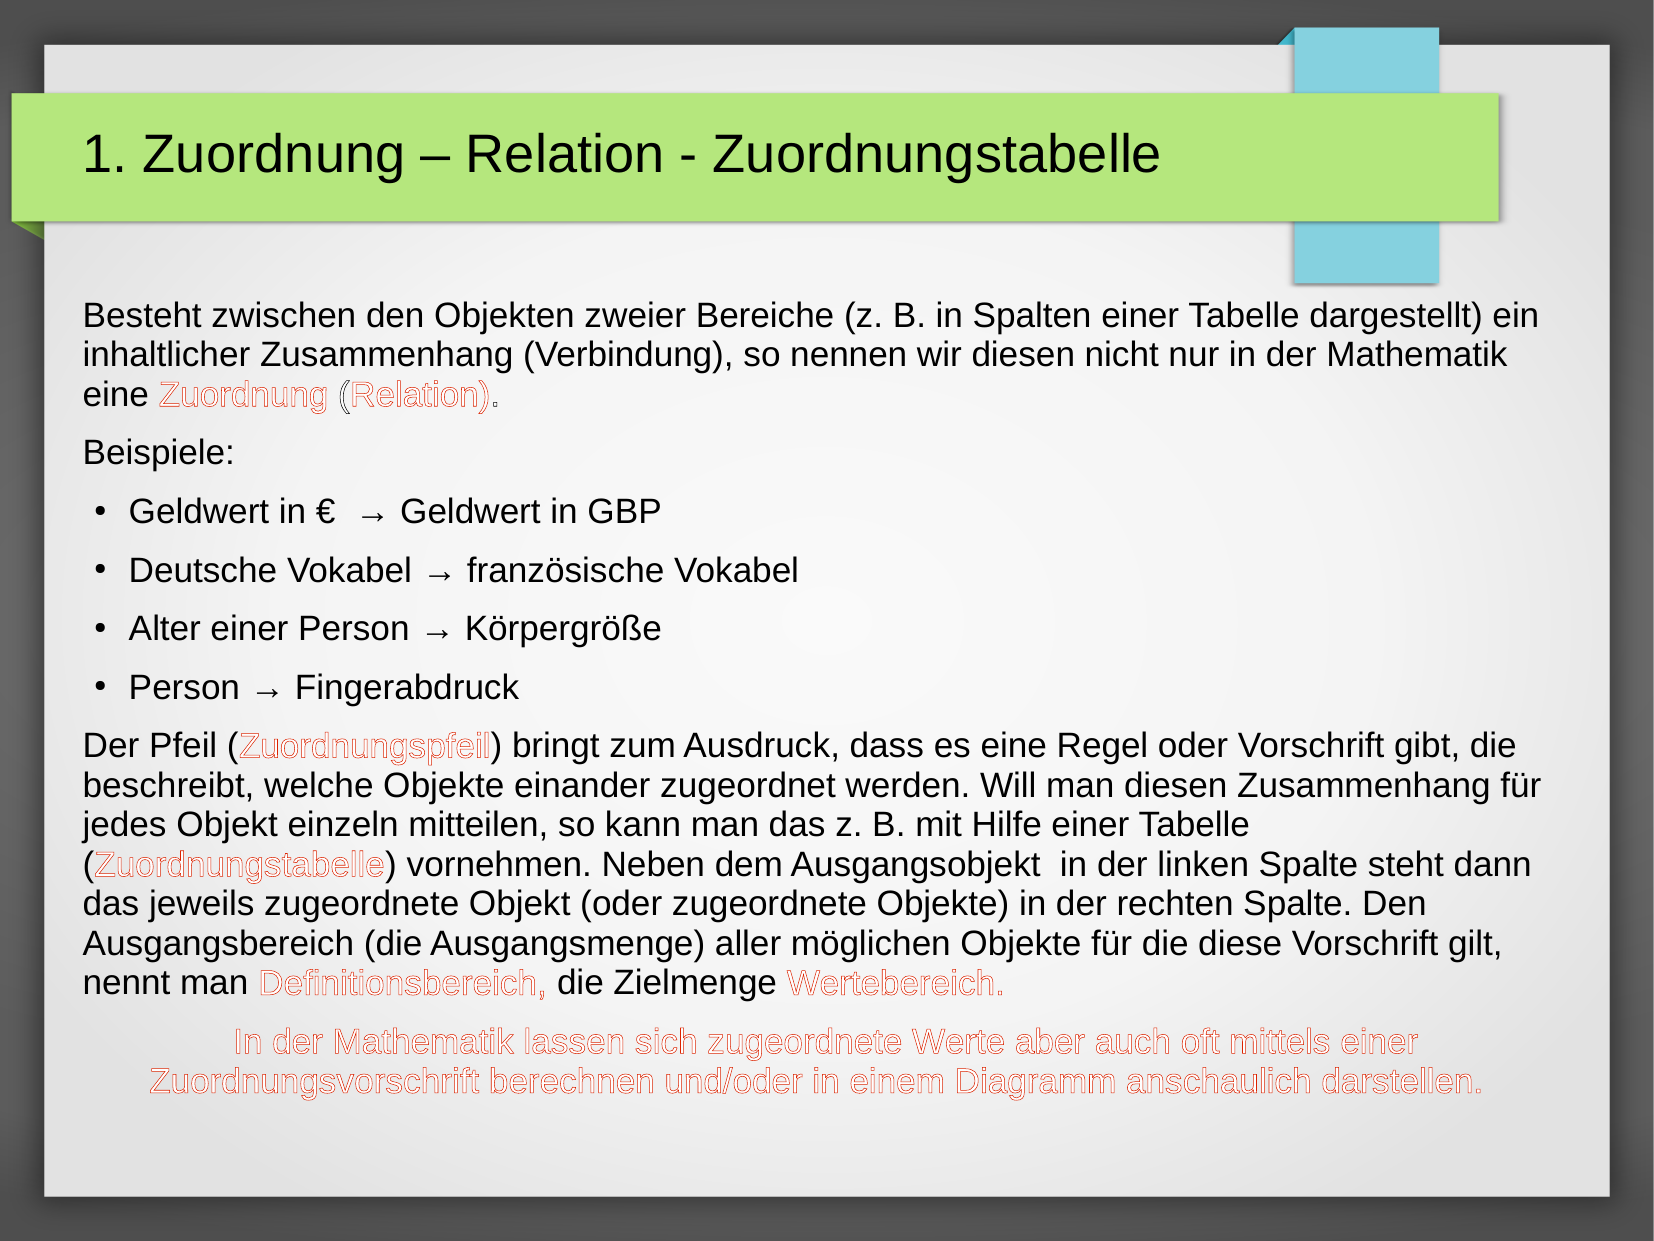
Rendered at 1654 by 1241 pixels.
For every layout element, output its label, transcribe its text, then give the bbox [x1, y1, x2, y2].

title 1. Zuordnung – Relation - Zuordnungstabelle [82, 92, 1264, 215]
list Besteht zwischen den Objekten zweier Bereiche (z. B. in Spalten einer Tabelle dargestellt) ein inhaltlicher Zusammenhang (Verbindung), so nennen wir diesen nicht nur in der Mathematik eine Zuordnung (Relation). Beispiele: Geldwert in € → Geldwert in GBP Deutsche Vokabel → französische Vokabel Alter einer Person → Körpergröße Person → Fingerabdruck Der Pfeil (Zuordnungspfeil) bringt zum Ausdruck, dass es eine Regel oder Vorschrift gibt, die beschreibt, welche Objekte einander zugeordnet werden. Will man diesen Zusammenhang für jedes Objekt einzeln mitteilen, so kann man das z. B. mit Hilfe einer Tabelle (Zuordnungstabelle) vornehmen. Neben dem Ausgangsobjekt in der linken Spalte steht dann das jeweils zugeordnete Objekt (oder zugeordnete Objekte) in der rechten Spalte. Den Ausgangsbereich (die Ausgangsmenge) aller möglichen Objekte für die diese Vorschrift gilt, nennt man Definitionsbereich, die Zielmenge Wertebereich. In der Mathematik lassen sich zugeordnete Werte aber auch oft mittels einer Zuordnungsvorschrift berechnen und/oder in einem Diagramm anschaulich darstellen. [82, 295, 1571, 1146]
picture [0, 0, 1654, 1241]
